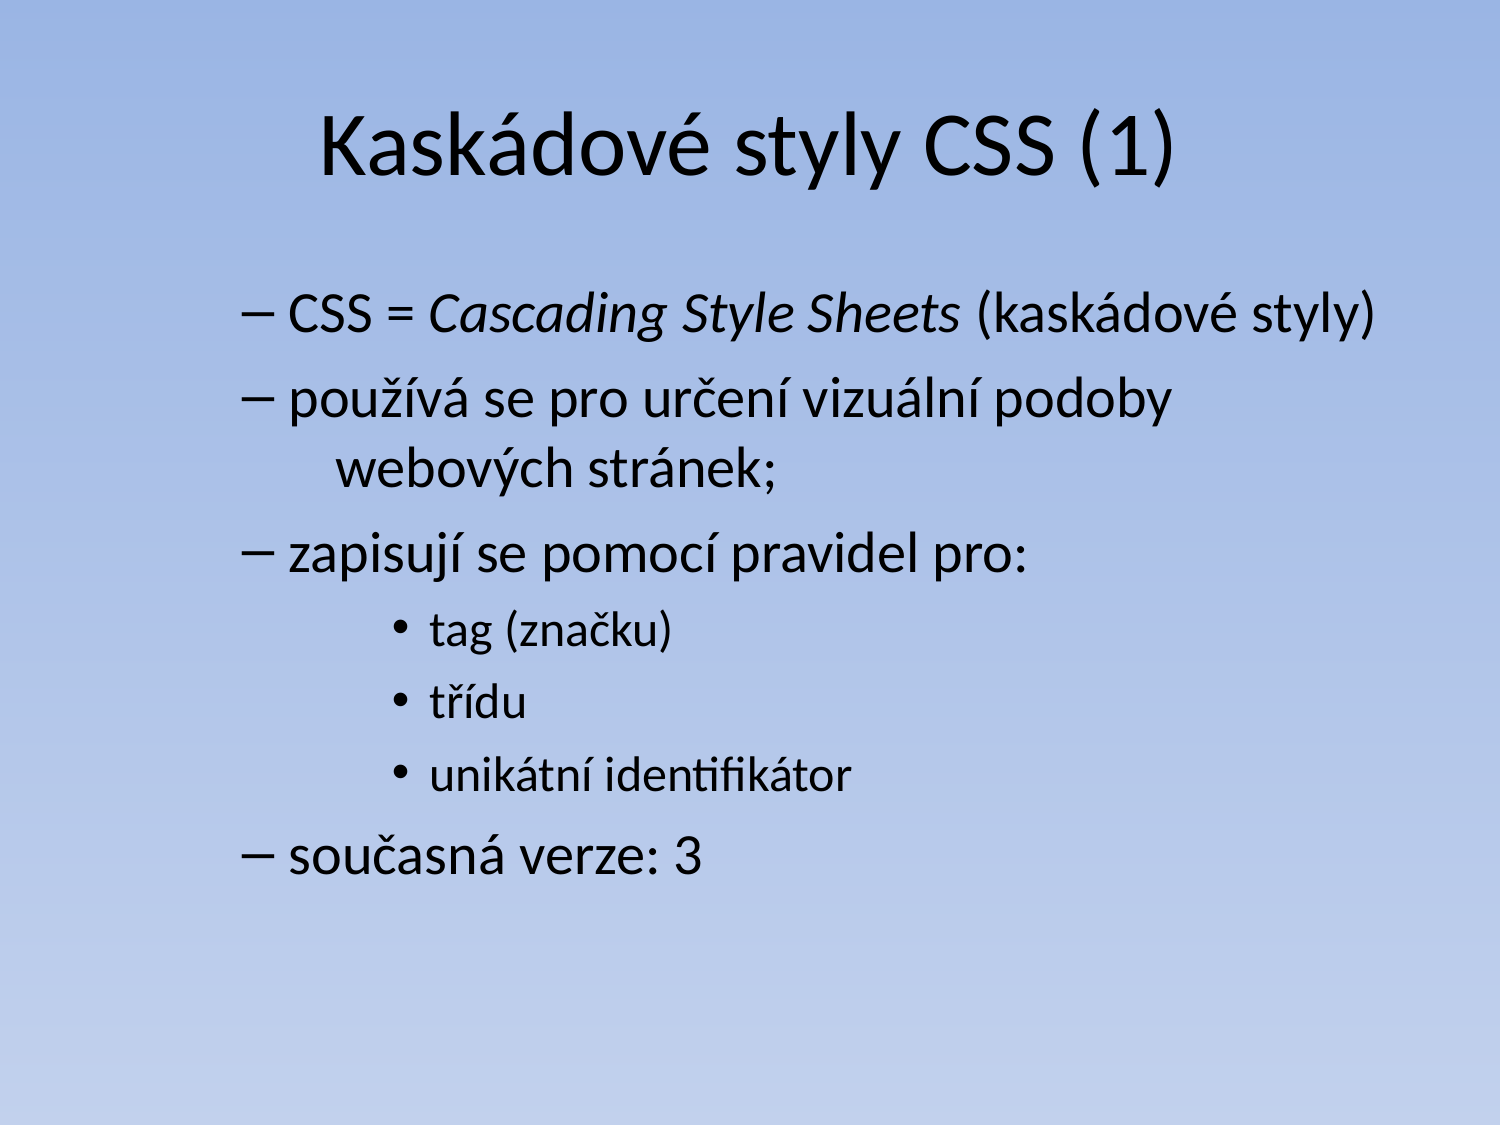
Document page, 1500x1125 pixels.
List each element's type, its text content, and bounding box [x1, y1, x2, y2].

title Kaskádové styly CSS (1) [75, 45, 1426, 233]
list CSS = Cascading Style Sheets (kaskádové styly) používá se pro určení vizuální podoby webových stránek; zapisují se pomocí pravidel pro: tag (značku) třídu unikátní identifikátor současná verze: 3 [76, 267, 1427, 1010]
